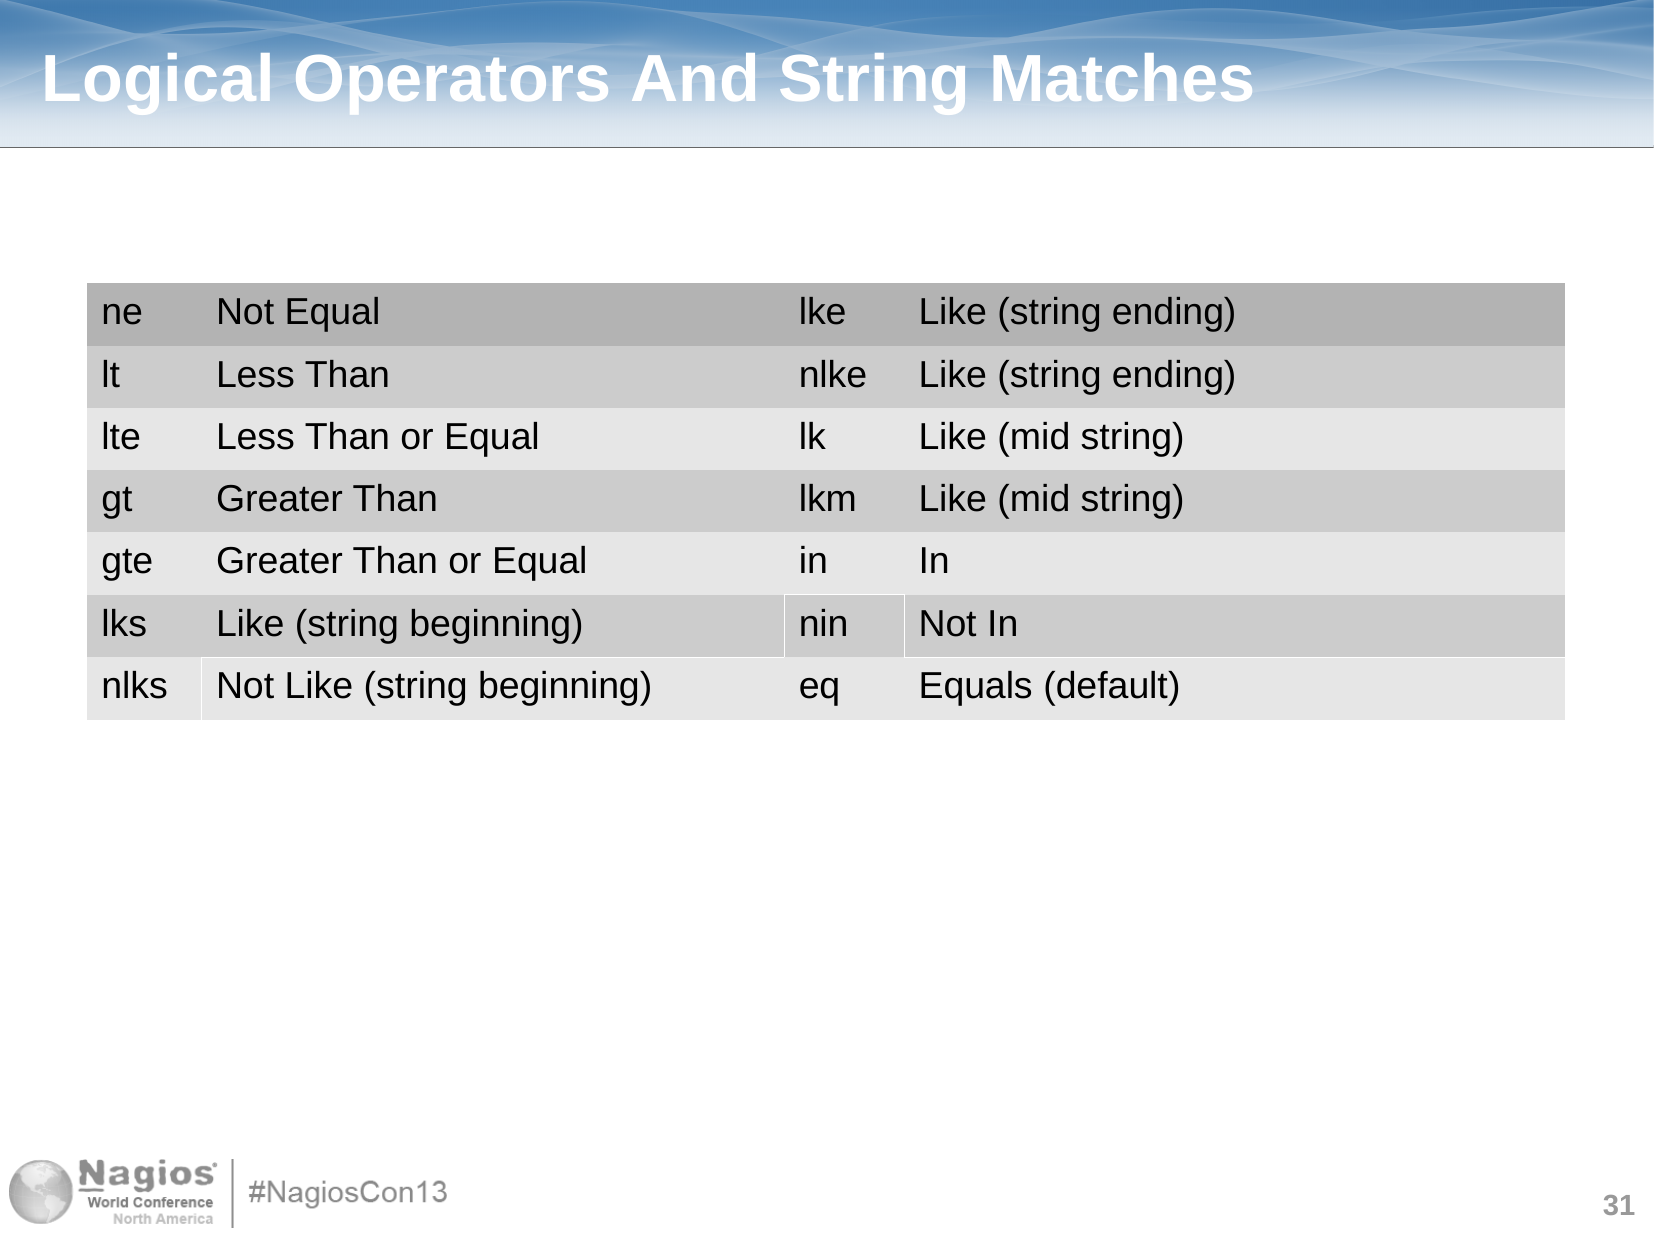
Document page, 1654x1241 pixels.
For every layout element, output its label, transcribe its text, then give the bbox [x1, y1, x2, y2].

table_cell Greater Than [201, 470, 784, 532]
table_cell In [904, 532, 1565, 595]
table_cell in [784, 532, 904, 594]
table_cell Less Than or Equal [201, 408, 784, 470]
table_cell Not Like (string beginning) [202, 658, 784, 720]
table_cell nin [785, 595, 904, 657]
table_cell Not In [905, 595, 1565, 657]
table_header Not Equal [201, 283, 784, 346]
table_cell Like (string beginning) [201, 595, 784, 657]
table_cell lkm [784, 470, 904, 532]
table_cell gte [87, 532, 201, 595]
picture [9, 1159, 453, 1228]
table_header ne [87, 283, 201, 346]
table_cell Greater Than or Equal [201, 532, 784, 595]
table_header Like (string ending) [904, 283, 1565, 346]
table_cell Like (string ending) [904, 346, 1565, 408]
table_cell lks [87, 595, 201, 657]
table_cell nlke [784, 346, 904, 408]
table_cell lt [87, 346, 201, 408]
table_cell Like (mid string) [904, 470, 1565, 532]
title Logical Operators And String Matches [41, 29, 1404, 127]
table_cell nlks [87, 657, 201, 720]
table_header lke [784, 283, 904, 346]
picture [0, 0, 1654, 147]
table_cell lk [784, 408, 904, 470]
table_cell lte [87, 408, 201, 470]
table_cell gt [87, 470, 201, 532]
table_cell Equals (default) [904, 658, 1565, 720]
table_cell eq [784, 657, 904, 720]
table_cell Less Than [201, 346, 784, 408]
table_cell Like (mid string) [904, 408, 1565, 470]
